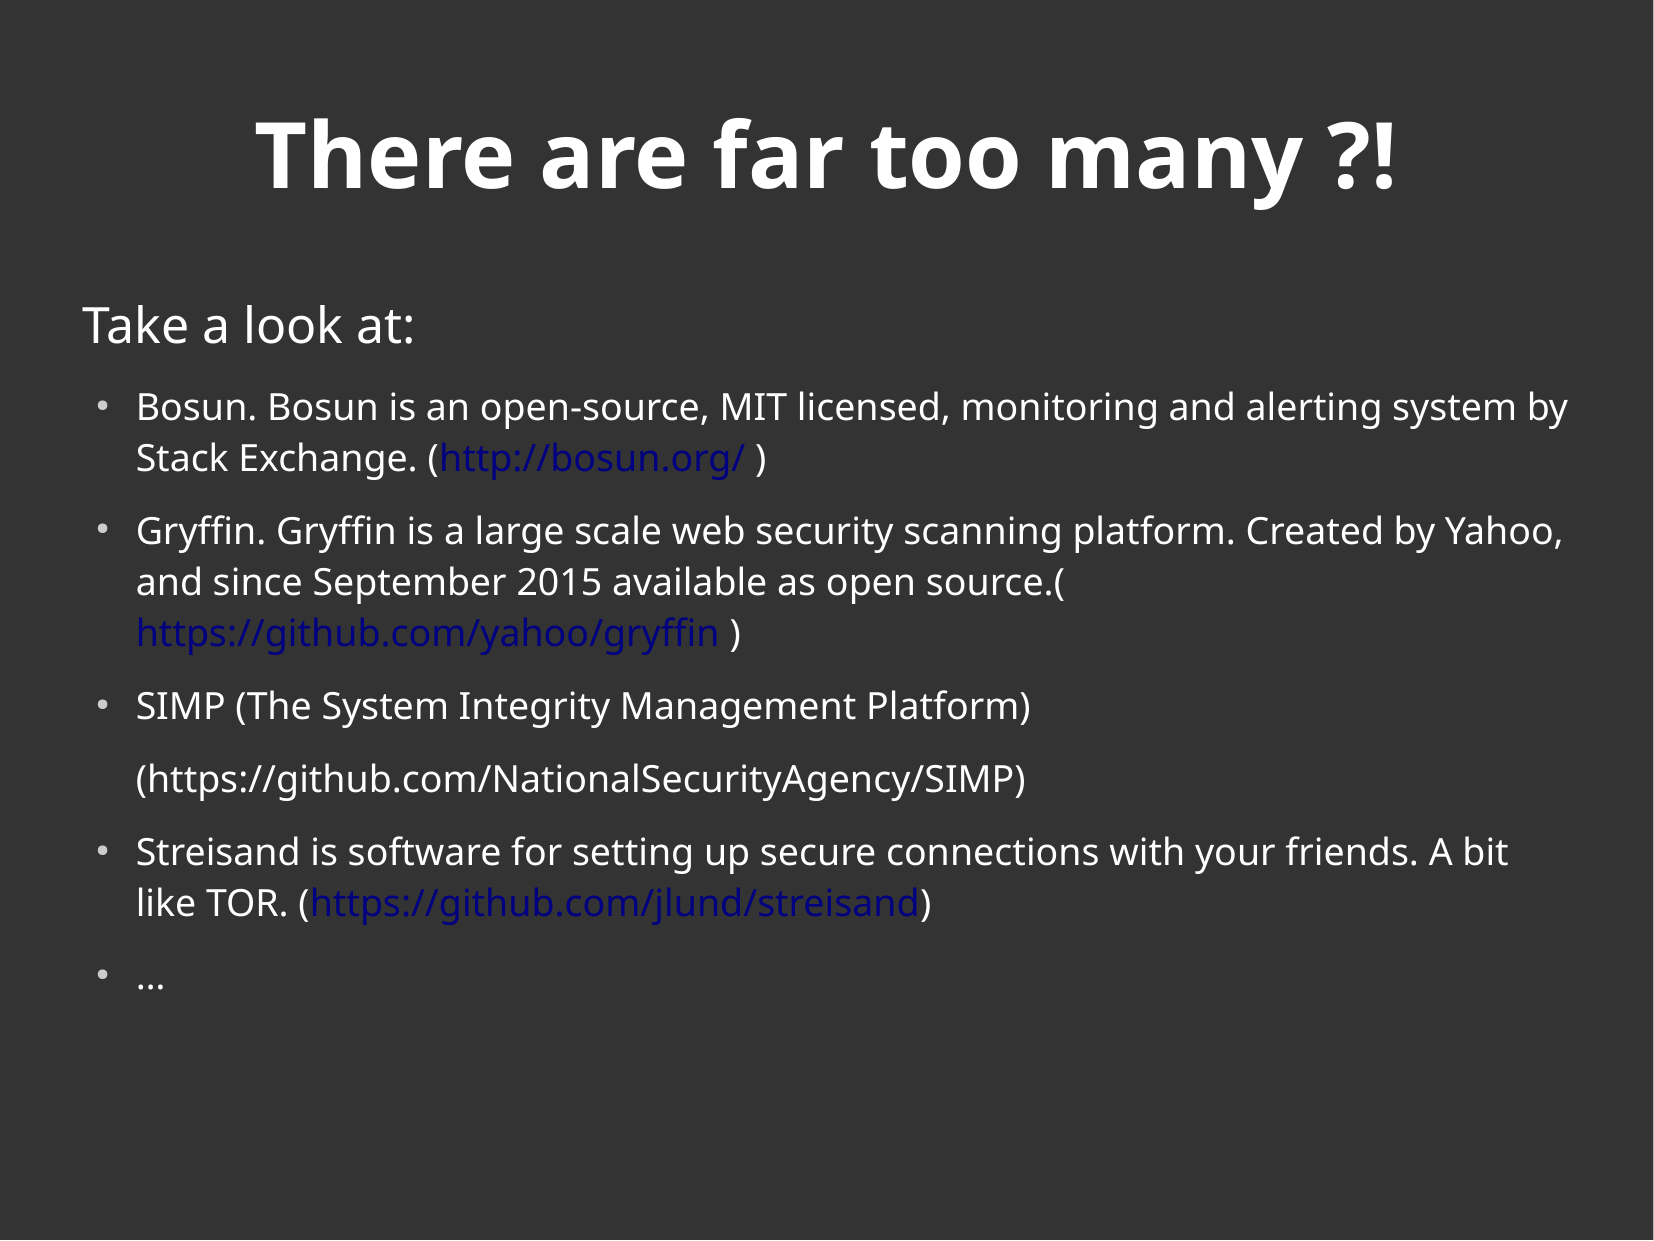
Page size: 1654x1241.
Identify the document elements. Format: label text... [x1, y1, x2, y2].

list Take a look at: Bosun. Bosun is an open-source, MIT licensed, monitoring and alerting system by Stack Exchange. (http://bosun.org/ ) Gryffin. Gryffin is a large scale web security scanning platform. Created by Yahoo, and since September 2015 available as open source.(https://github.com/yahoo/gryffin ) SIMP (The System Integrity Management Platform) (https://github.com/NationalSecurityAgency/SIMP) Streisand is software for setting up secure connections with your friends. A bit like TOR. (https://github.com/jlund/streisand) … [82, 290, 1571, 1010]
title There are far too many ?! [82, 49, 1571, 257]
